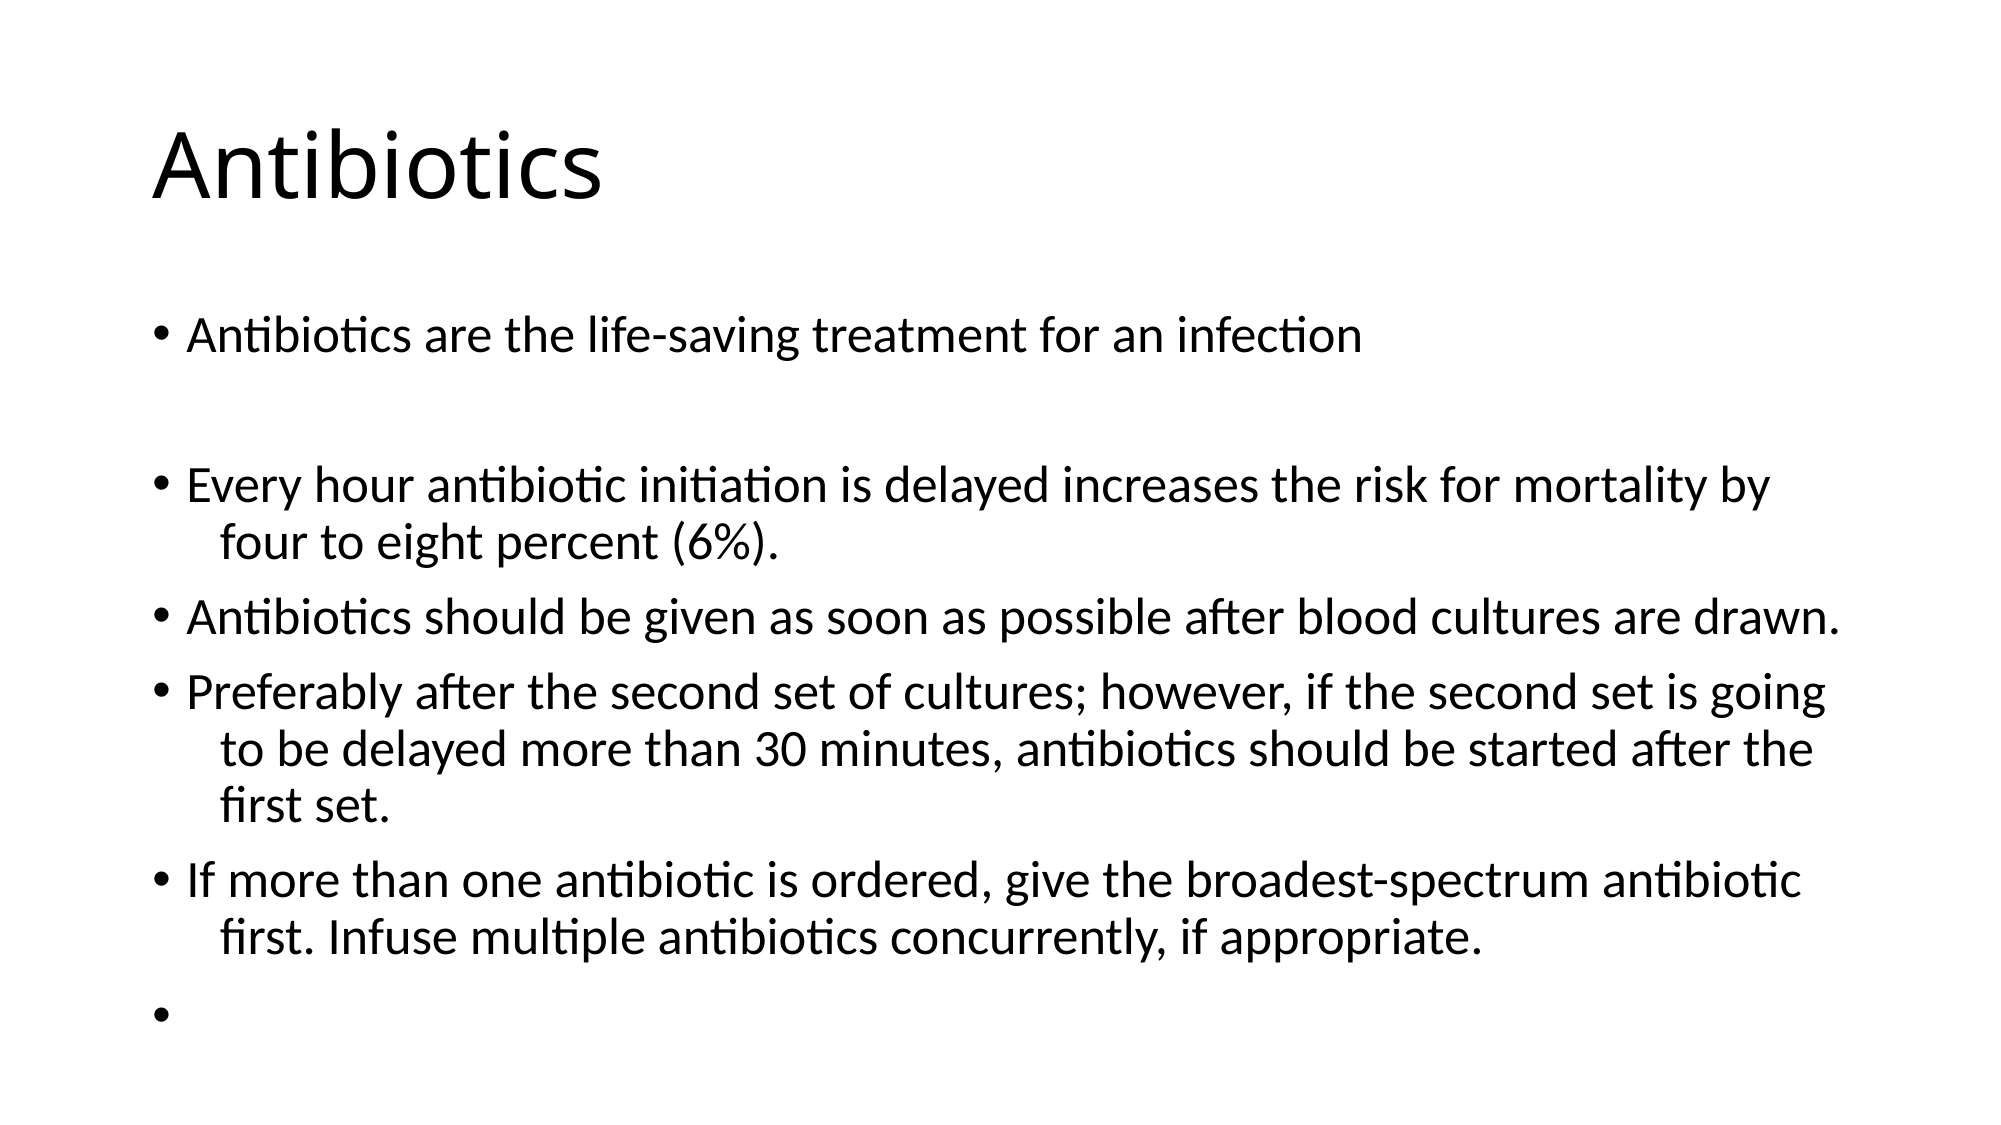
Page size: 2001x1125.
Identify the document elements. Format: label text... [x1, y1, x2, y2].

title Antibiotics [137, 59, 1863, 278]
list Antibiotics are the life-saving treatment for an infection Every hour antibiotic initiation is delayed increases the risk for mortality by four to eight percent (6%). Antibiotics should be given as soon as possible after blood cultures are drawn. Preferably after the second set of cultures; however, if the second set is going to be delayed more than 30 minutes, antibiotics should be started after the first set. If more than one antibiotic is ordered, give the broadest-spectrum antibiotic first. Infuse multiple antibiotics concurrently, if appropriate. [137, 299, 1863, 1014]
